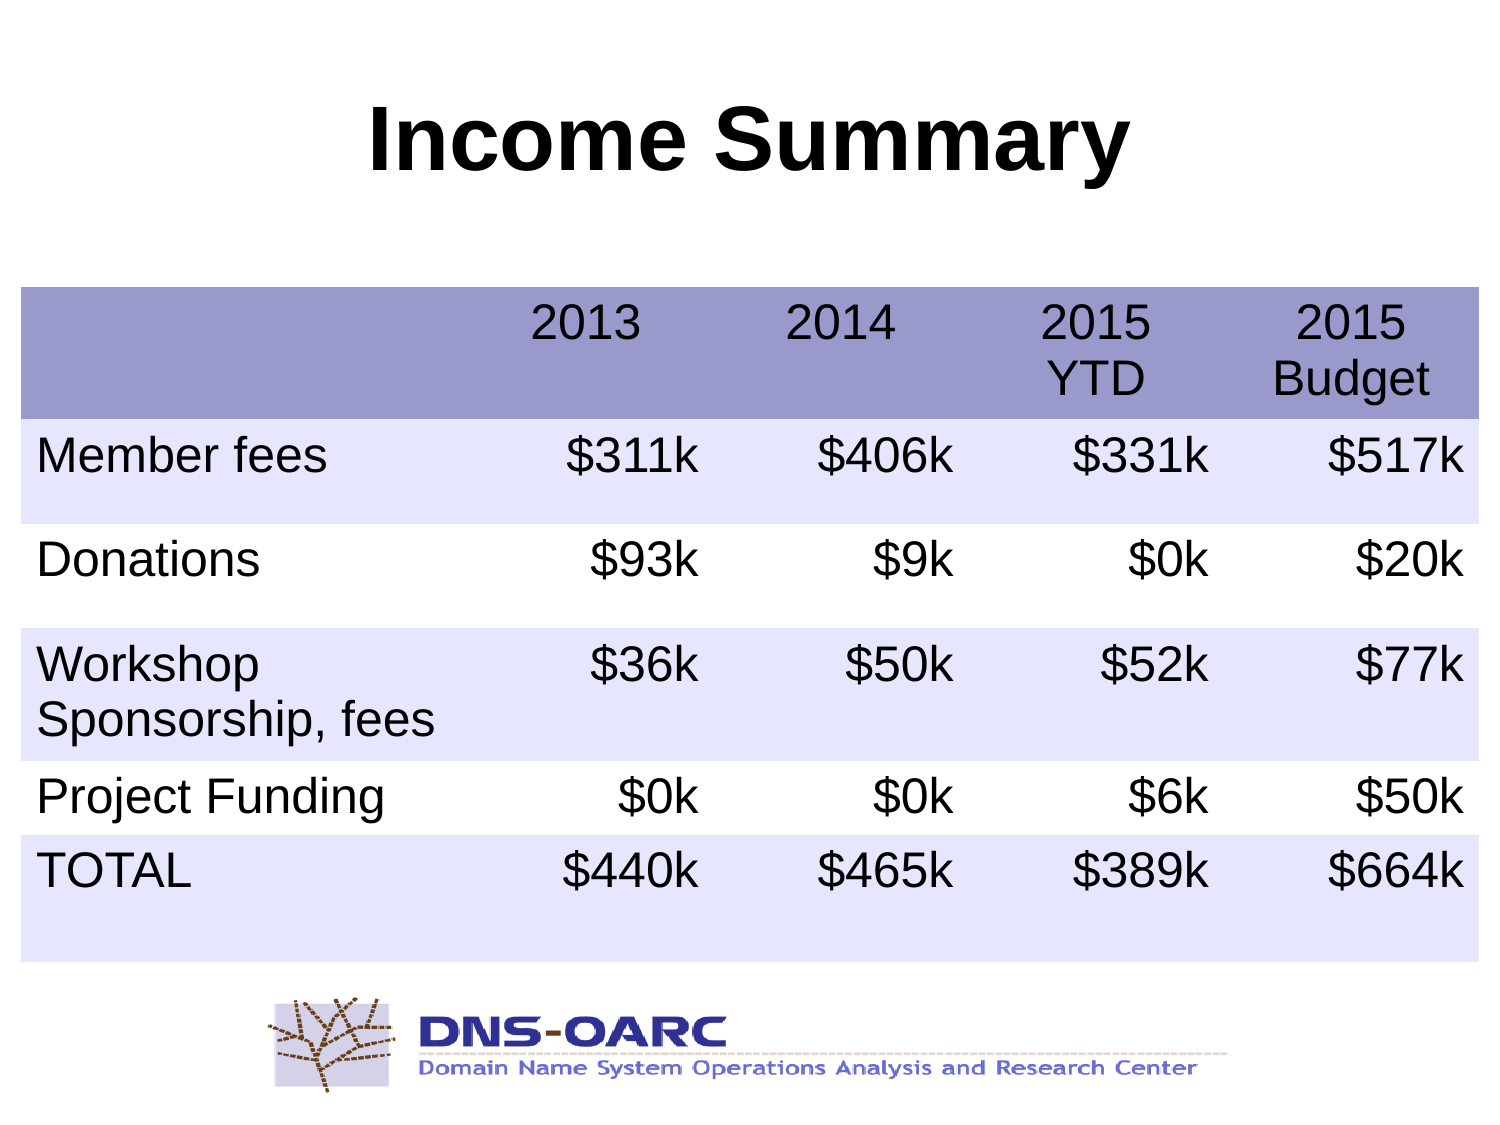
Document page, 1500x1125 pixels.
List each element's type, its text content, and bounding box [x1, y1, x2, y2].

table_cell $6k [968, 761, 1224, 835]
table_cell $406k [713, 419, 968, 524]
table_header 2014 [713, 287, 968, 419]
table_cell Member fees [21, 419, 458, 524]
table_cell $9k [713, 524, 968, 628]
table_cell Project Funding [21, 761, 458, 835]
title Income Summary [75, 52, 1425, 226]
table_cell $0k [458, 761, 713, 835]
table_header 2013 [458, 287, 713, 419]
table_cell $77k [1224, 628, 1479, 761]
picture [214, 991, 1259, 1099]
table_cell $36k [458, 628, 713, 761]
table_cell Donations [21, 524, 458, 628]
table_cell $389k [968, 835, 1224, 962]
table_cell $93k [458, 524, 713, 628]
table_cell $517k [1224, 419, 1479, 524]
table_cell $331k [968, 419, 1224, 524]
table_header 2015 YTD [968, 287, 1224, 419]
table_cell $0k [968, 524, 1224, 628]
table_cell $50k [713, 628, 968, 761]
table_cell Workshop Sponsorship, fees [21, 628, 458, 761]
table_cell TOTAL [21, 835, 458, 962]
table_cell $465k [713, 835, 968, 962]
table_header [21, 287, 458, 419]
table_header 2015 Budget [1224, 287, 1479, 419]
table_cell $50k [1224, 761, 1479, 835]
table_cell $311k [458, 419, 713, 524]
table_cell $0k [713, 761, 968, 835]
table_cell $440k [458, 835, 713, 962]
table_cell $52k [968, 628, 1224, 761]
table_cell $20k [1224, 524, 1479, 628]
table_cell $664k [1224, 835, 1479, 962]
